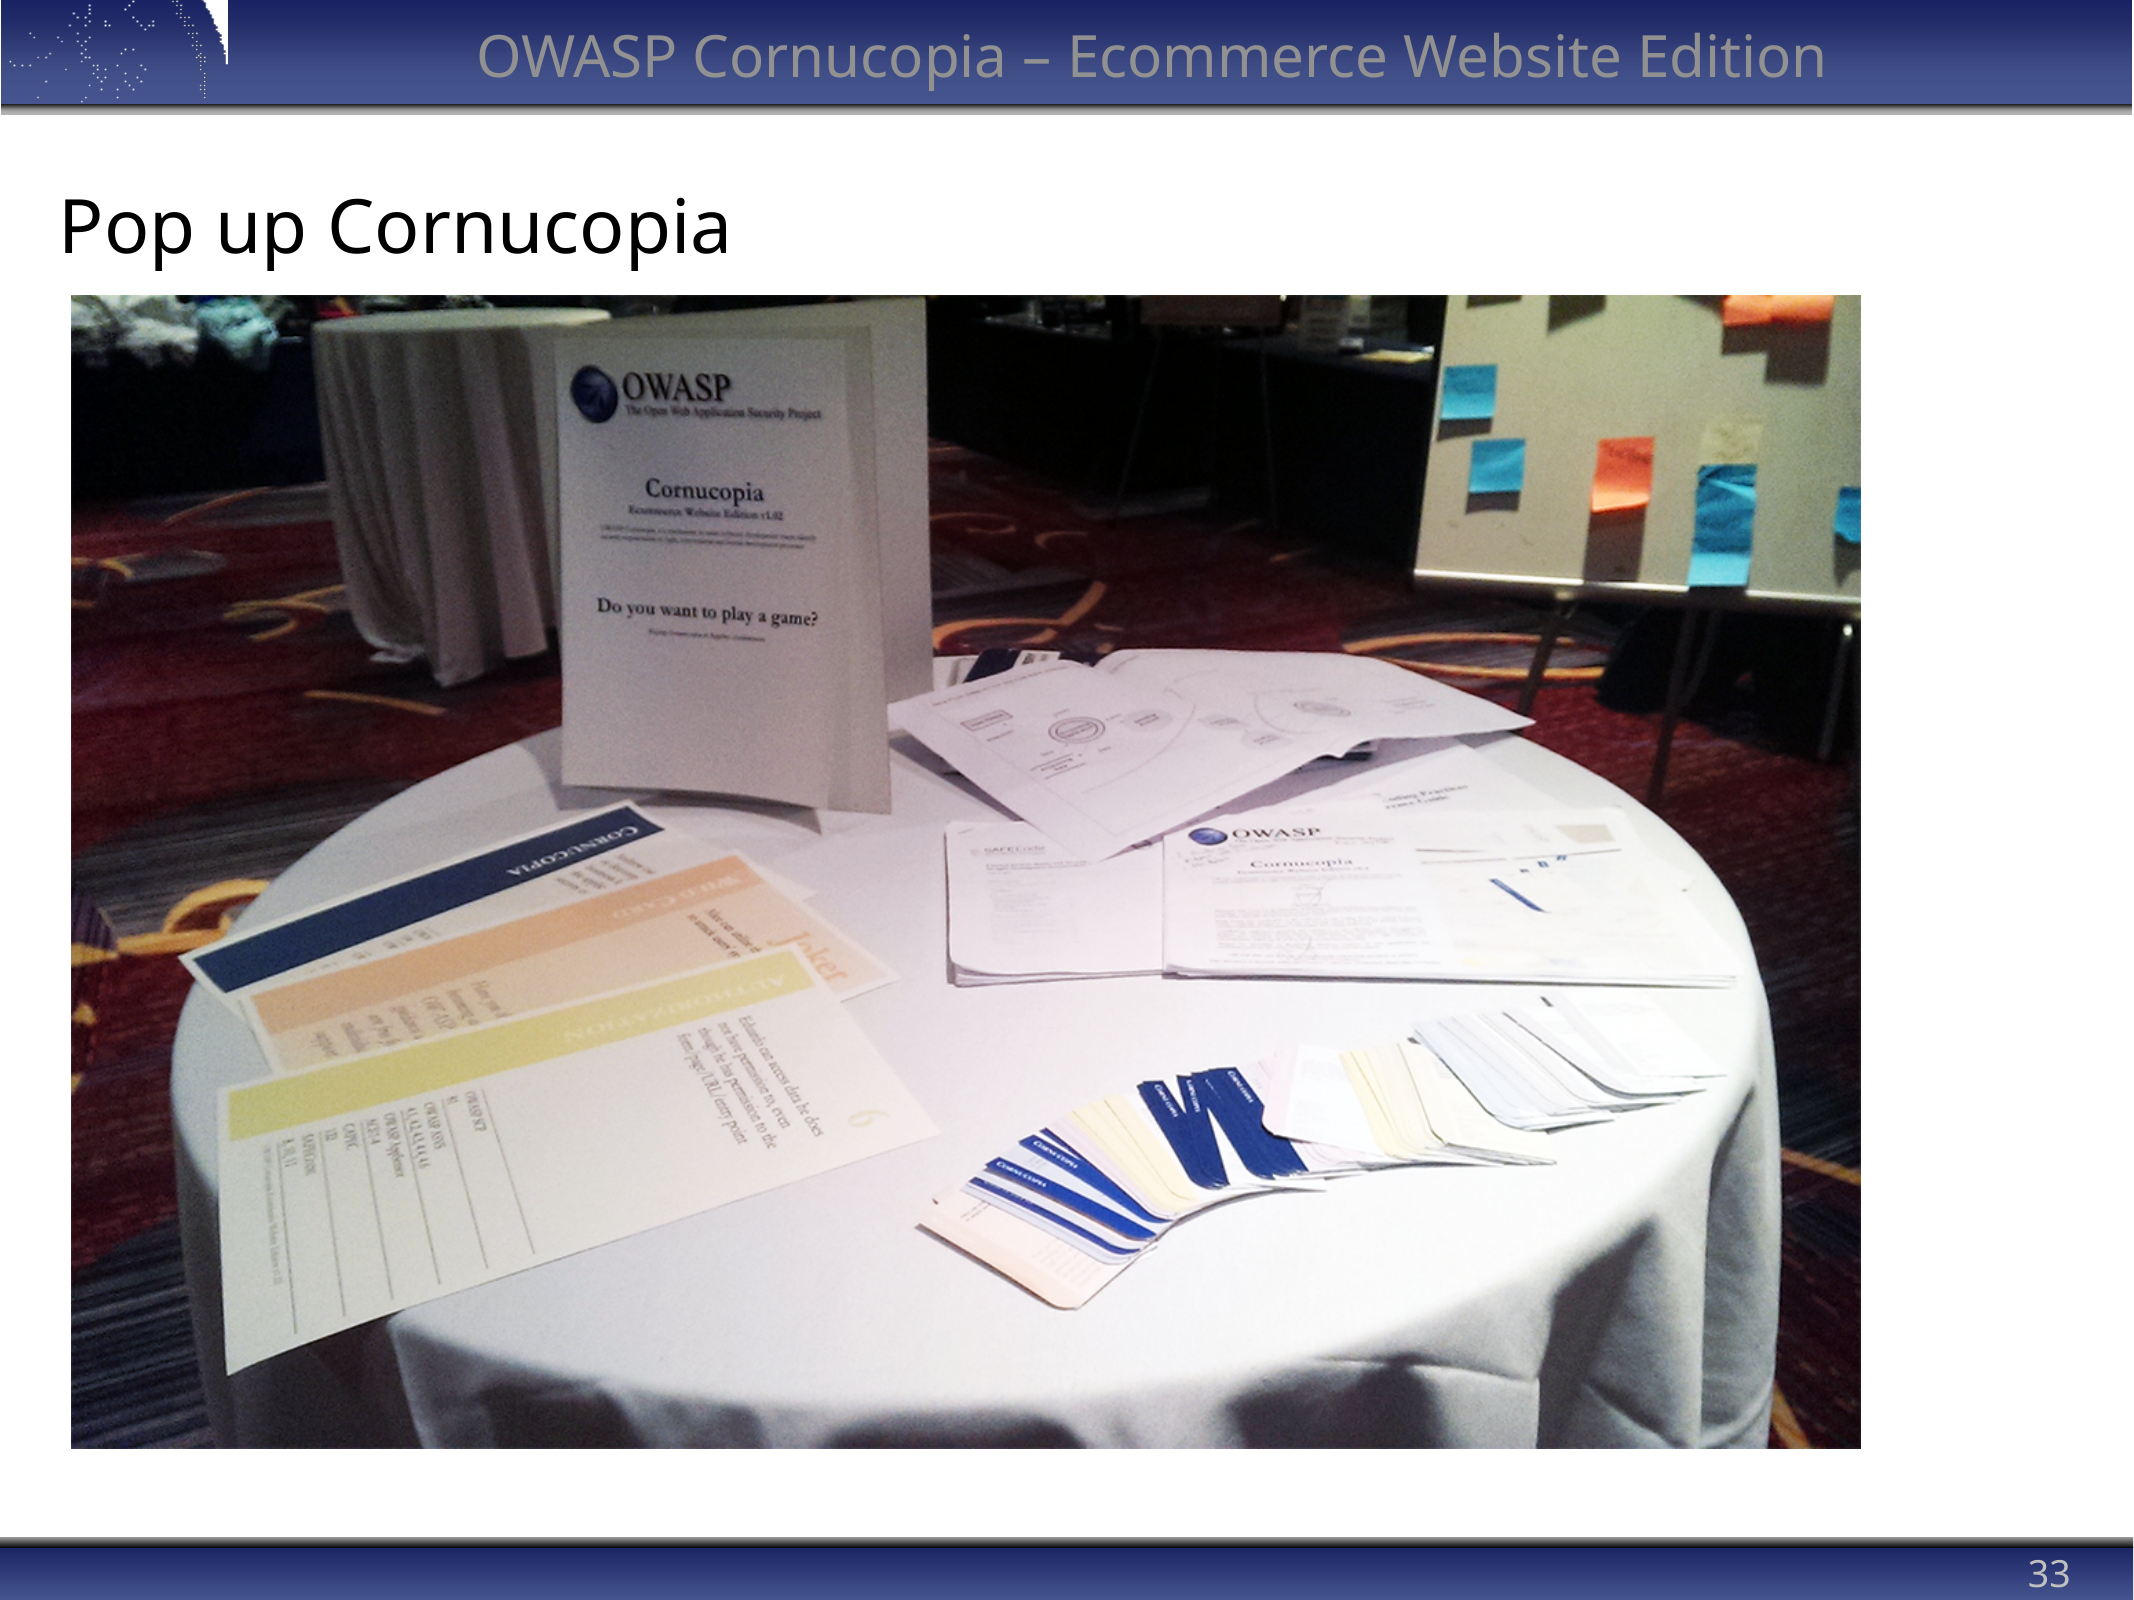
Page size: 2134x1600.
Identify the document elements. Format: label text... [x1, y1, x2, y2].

picture [71, 295, 1861, 1449]
title Pop up Cornucopia [58, 124, 2126, 325]
